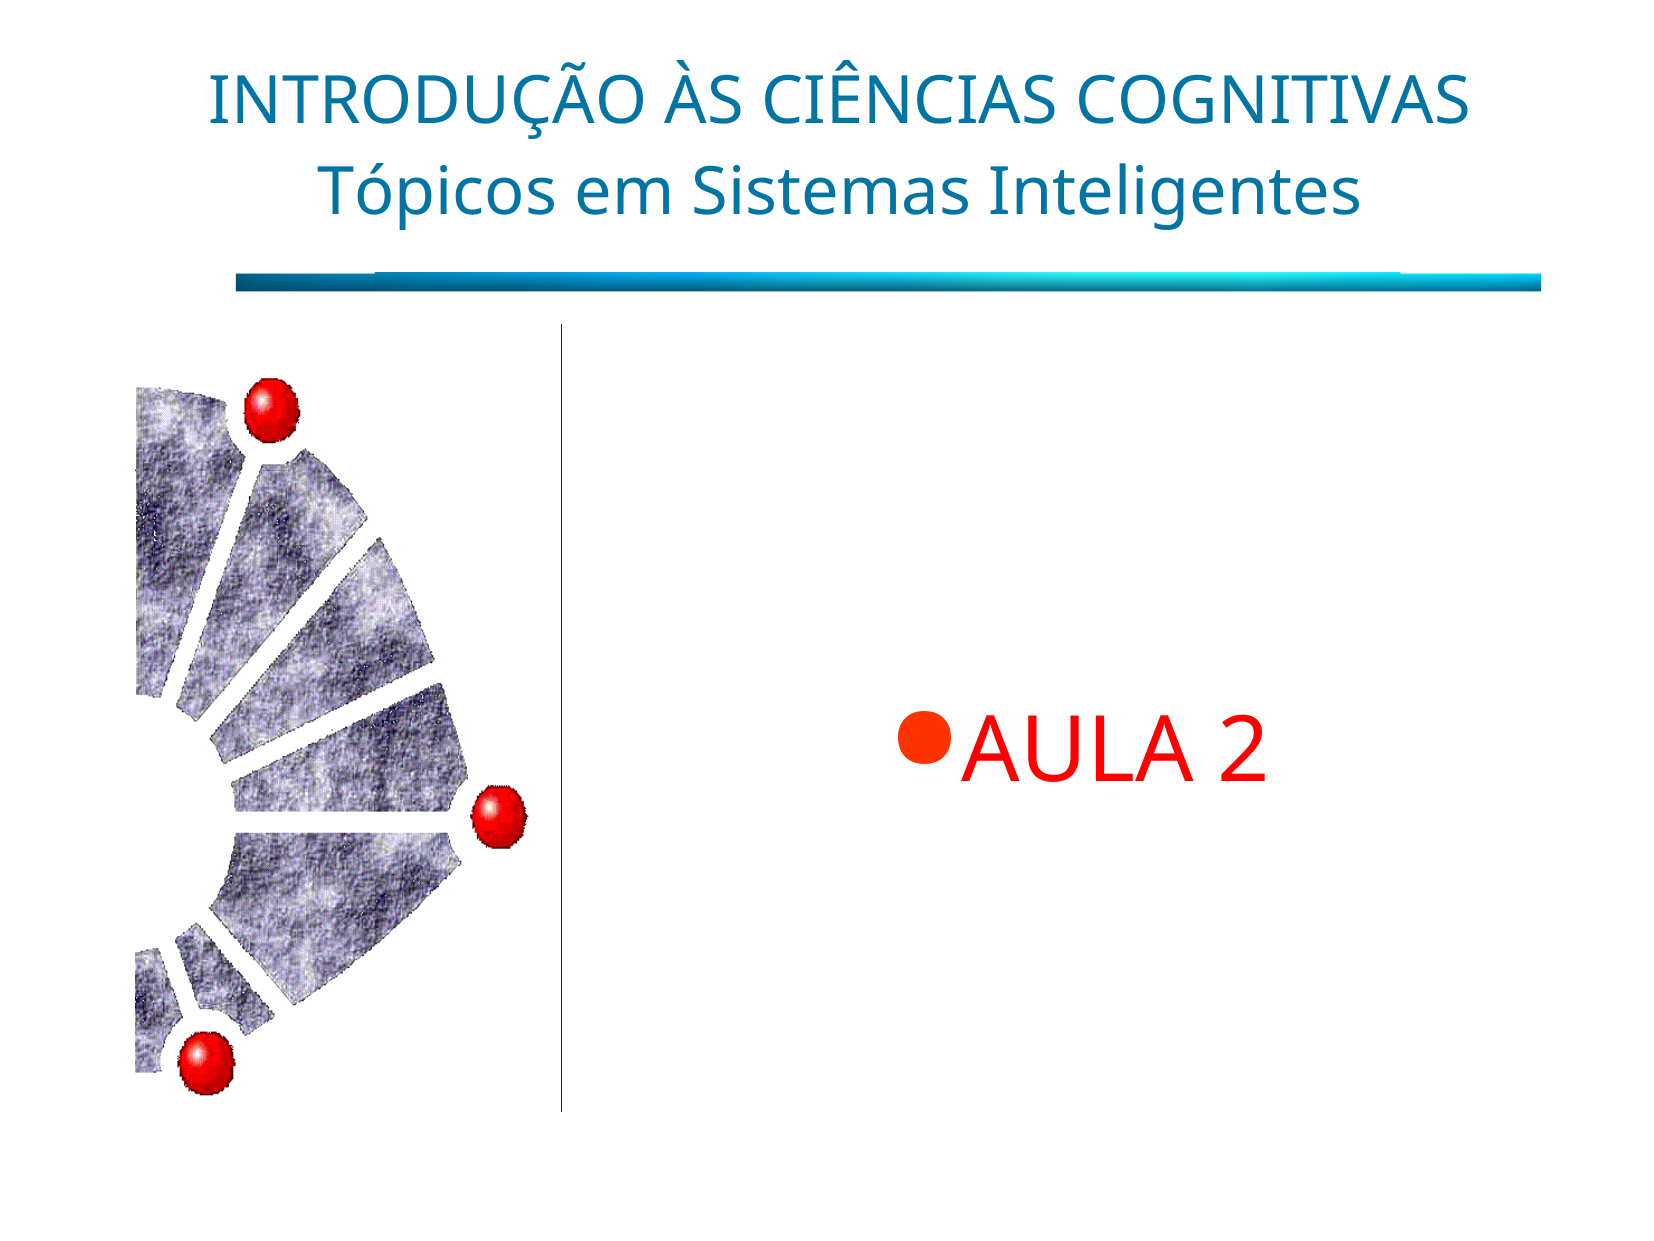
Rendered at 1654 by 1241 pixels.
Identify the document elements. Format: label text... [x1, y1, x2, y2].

picture [125, 272, 1654, 295]
subtitle AULA 2 [553, 309, 1534, 1182]
title INTRODUÇÃO ÀS CIÊNCIAS COGNITIVAS Tópicos em Sistemas Inteligentes [61, 35, 1620, 250]
chart [135, 324, 562, 1112]
